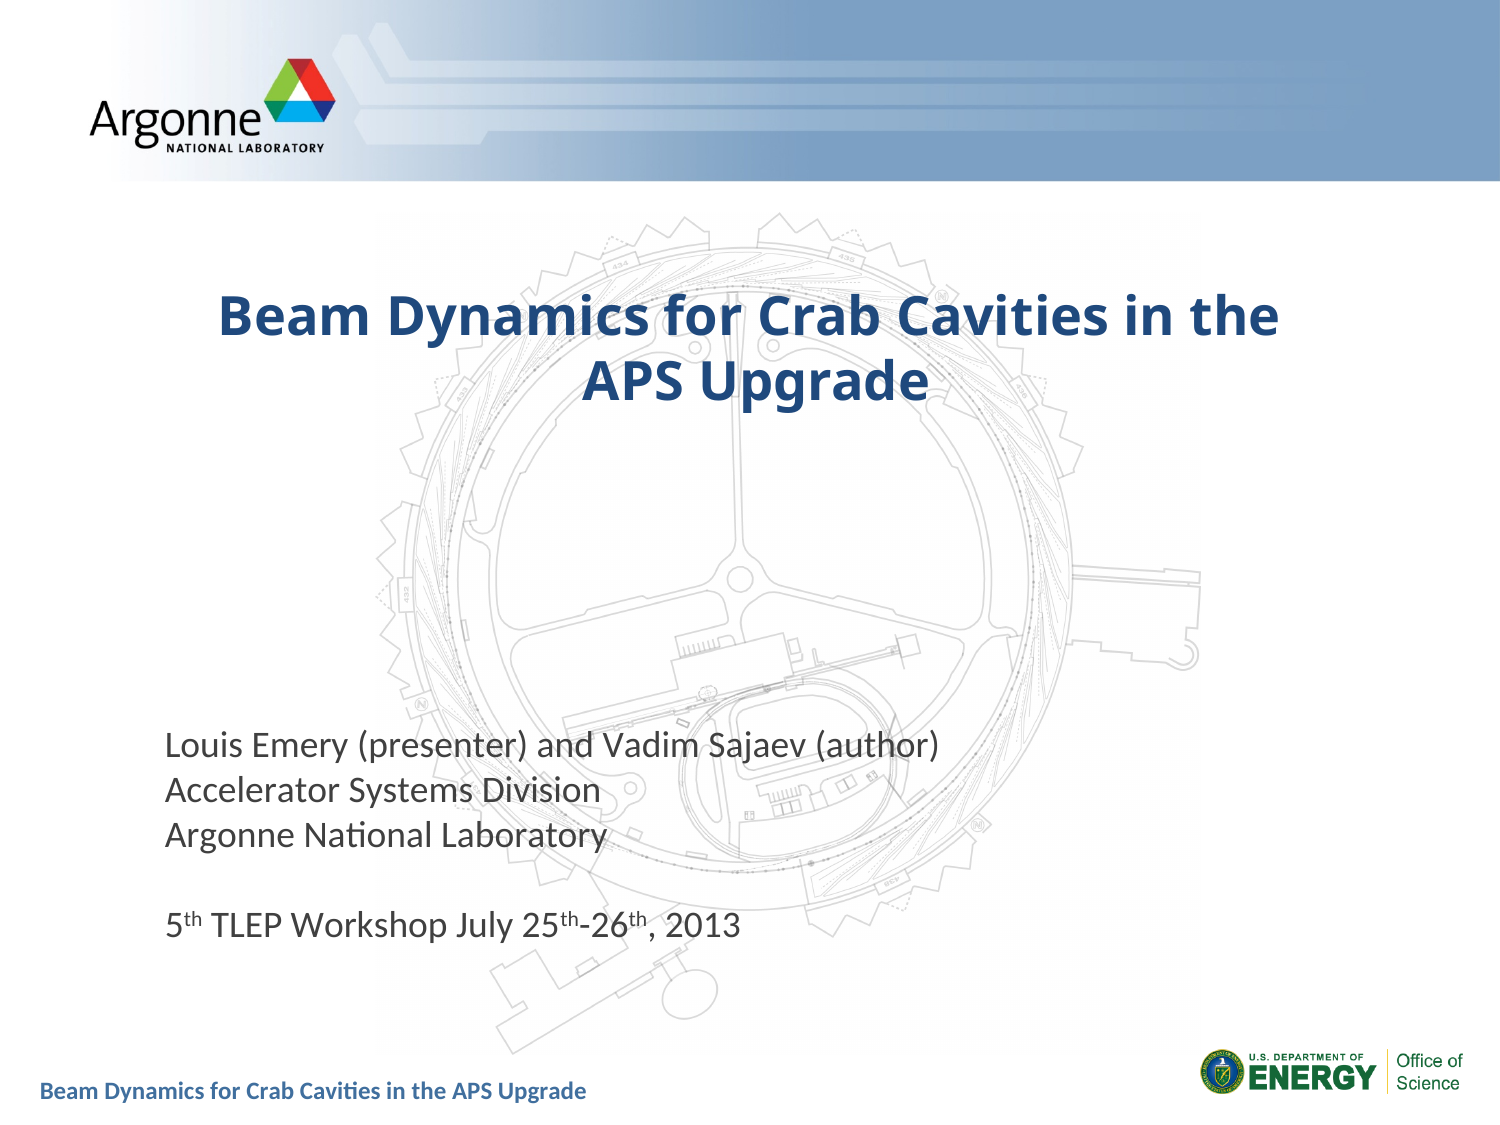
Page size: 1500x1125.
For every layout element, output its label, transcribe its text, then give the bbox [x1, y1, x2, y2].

picture [0, 0, 1500, 182]
picture [375, 953, 1463, 1094]
title Beam Dynamics for Crab Cavities in the APS Upgrade [112, 274, 1401, 438]
text_box Louis Emery (presenter) and Vadim Sajaev (author) Accelerator Systems Division Argonne National Laboratory 5th TLEP Workshop July 25th-26th, 2013 [150, 712, 1213, 953]
picture [375, 212, 1201, 274]
picture [375, 438, 1201, 712]
